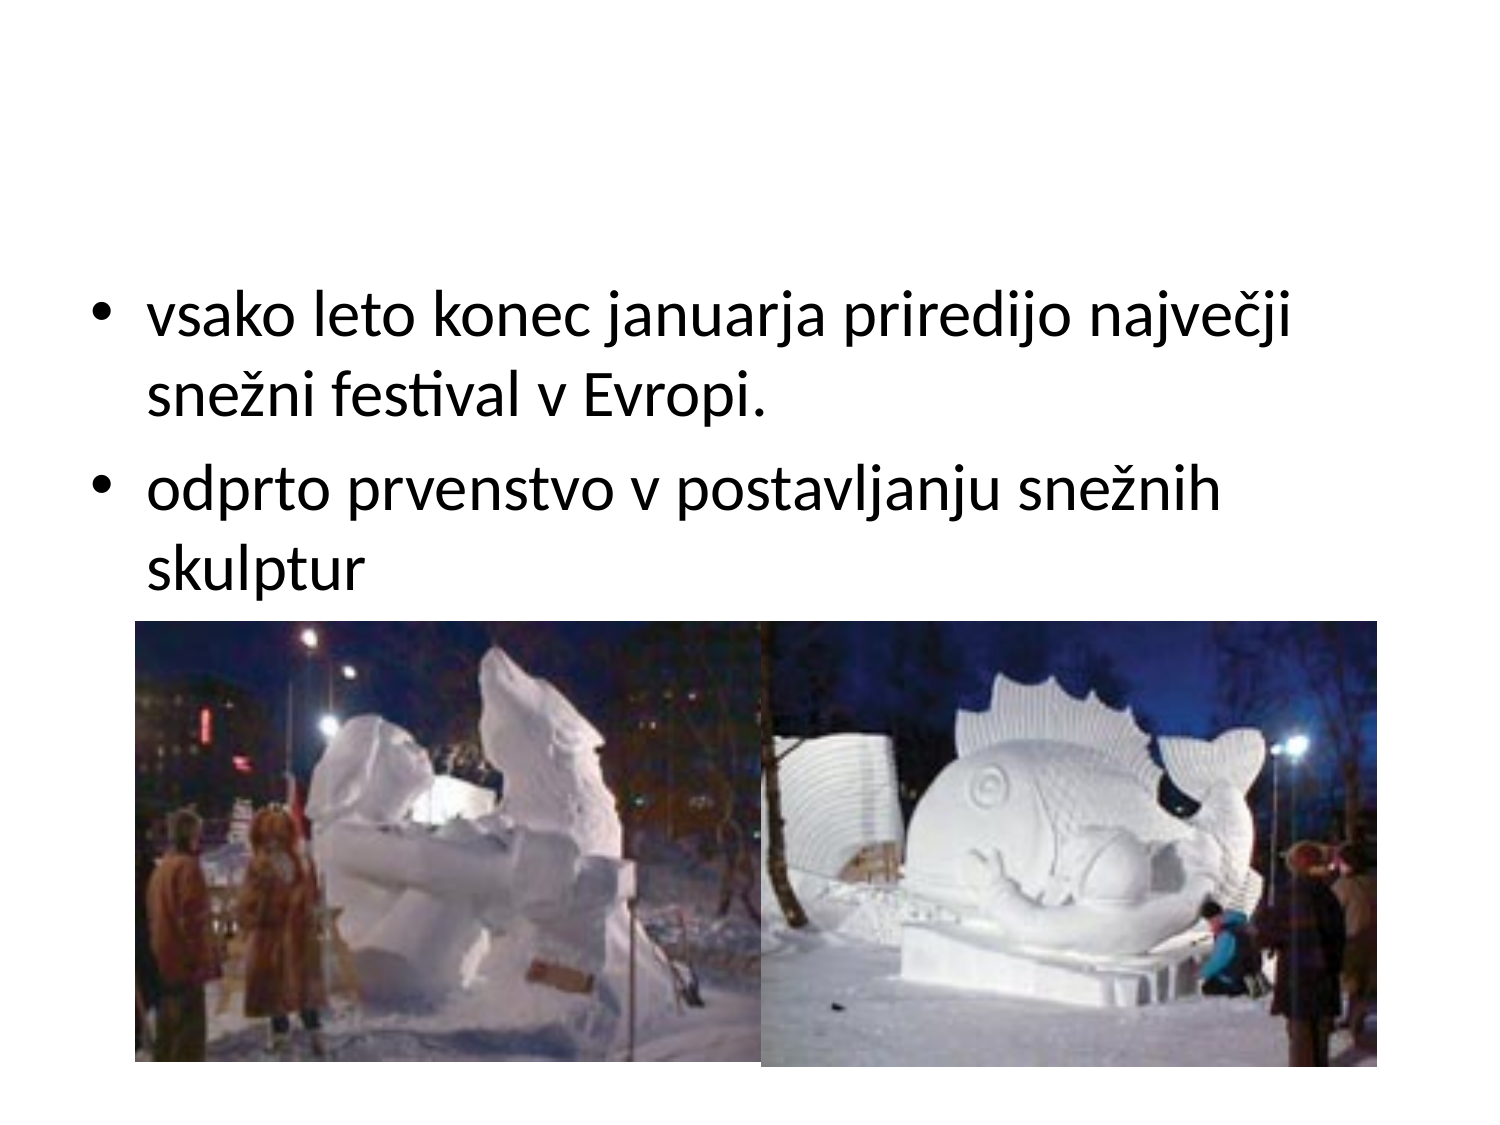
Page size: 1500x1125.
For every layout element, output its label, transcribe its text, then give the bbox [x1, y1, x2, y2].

list vsako leto konec januarja priredijo največji snežni festival v Evropi. odprto prvenstvo v postavljanju snežnih skulptur [75, 262, 1425, 1005]
picture [135, 621, 1377, 1067]
